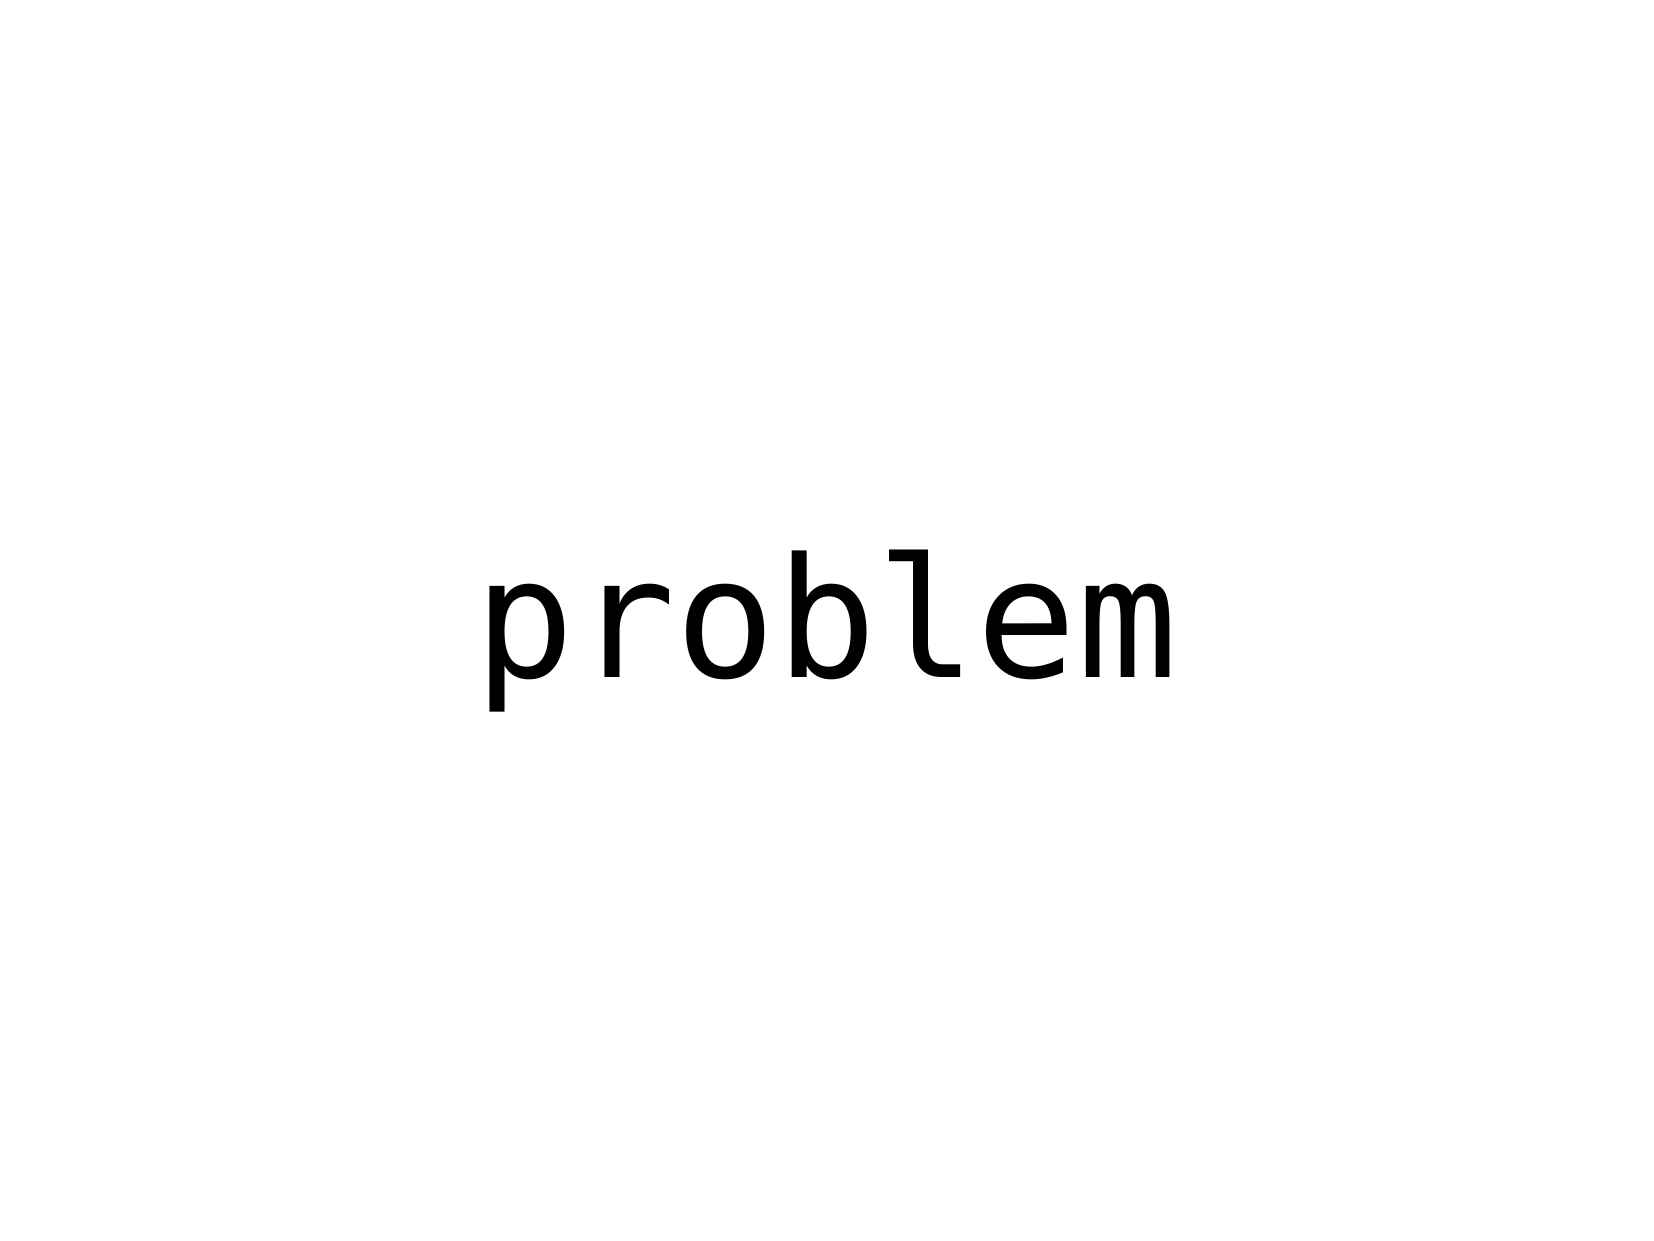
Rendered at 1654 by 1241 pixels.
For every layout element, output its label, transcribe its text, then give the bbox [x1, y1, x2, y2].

title problem [82, 523, 1571, 718]
